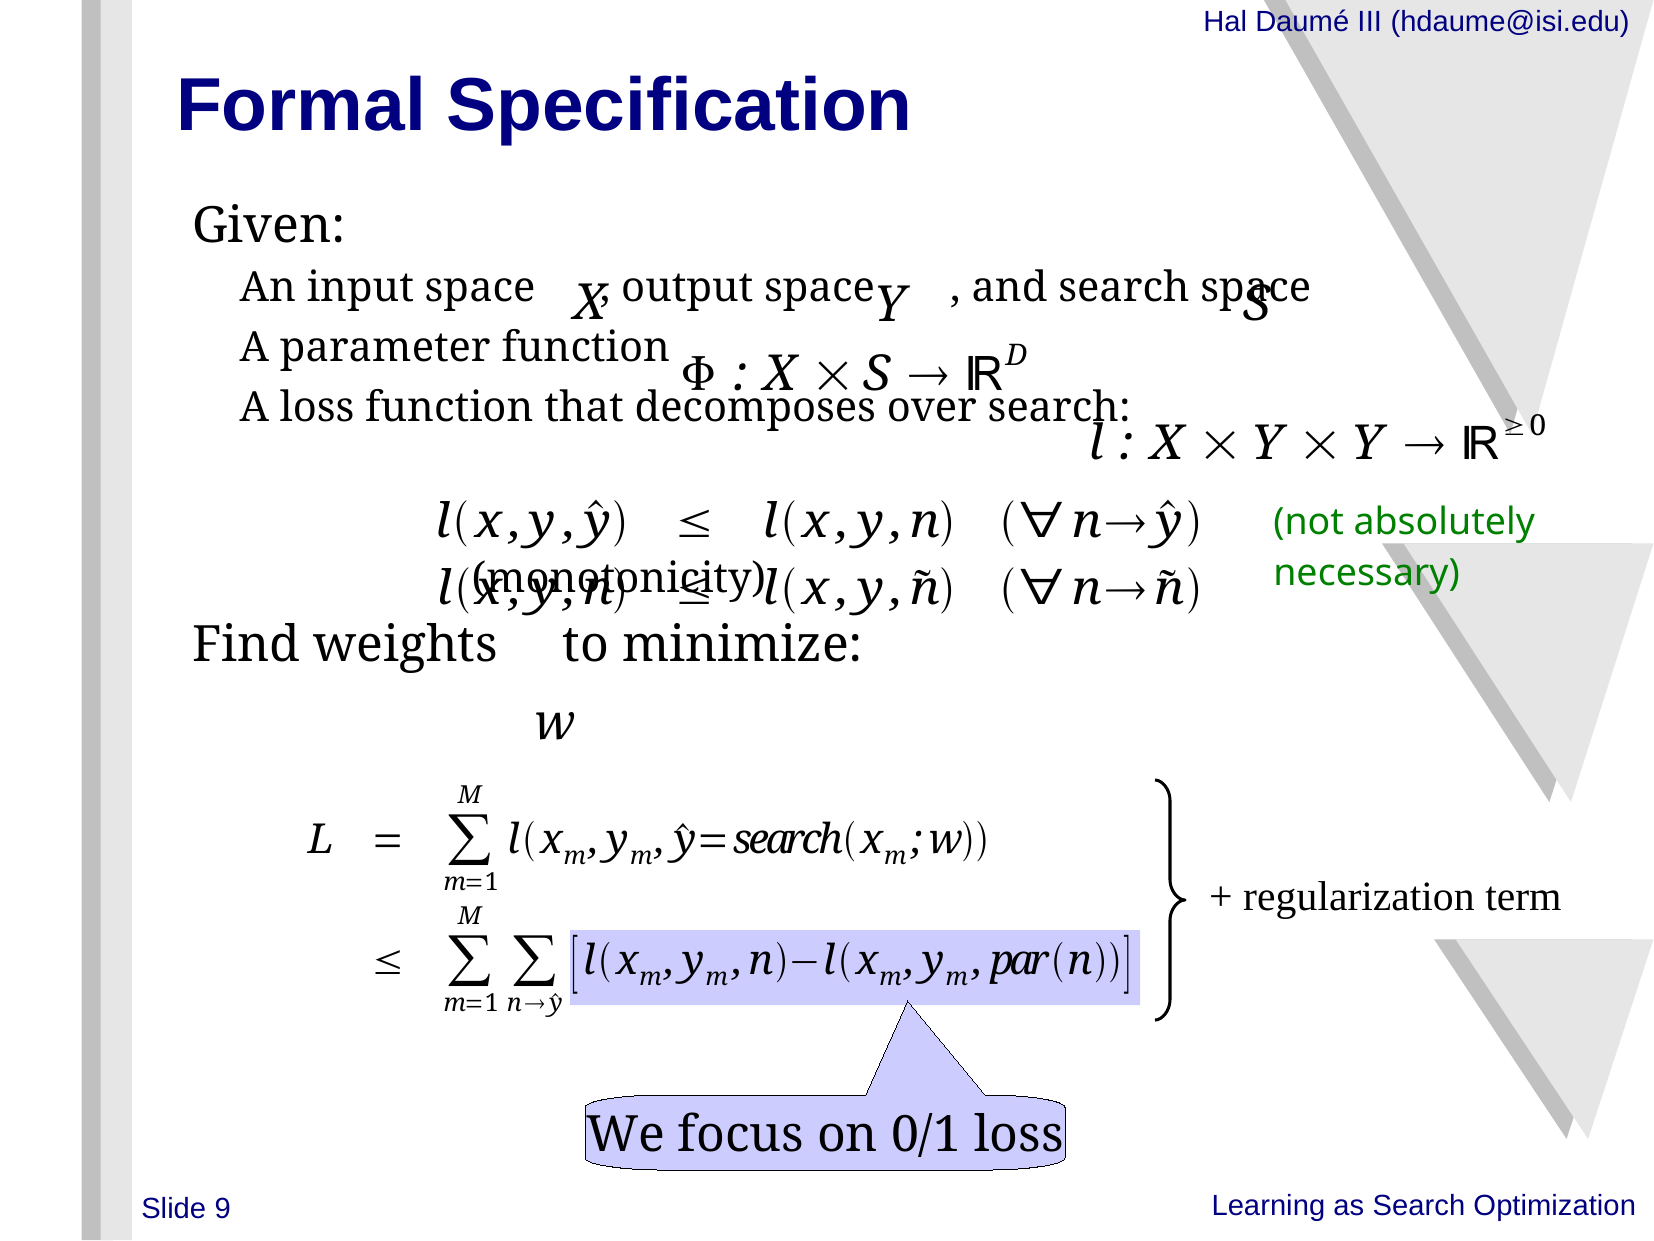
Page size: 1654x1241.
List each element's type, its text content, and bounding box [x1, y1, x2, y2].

text_box + regularization term [1209, 873, 1570, 924]
chart [1081, 406, 1551, 476]
text_box (not absolutely necessary) [1273, 494, 1565, 615]
list Given: An input space , output space , and search space A parameter function A loss function that decomposes over search: (monotonicity) Find weights to minimize: [180, 188, 1512, 1127]
chart [428, 485, 1208, 618]
chart [675, 274, 1035, 406]
text_box We focus on 0/1 loss [585, 1000, 1066, 1171]
chart [300, 777, 1137, 1021]
title Formal Specification [176, 44, 1509, 166]
chart [565, 272, 616, 335]
chart [526, 692, 577, 755]
chart [1237, 273, 1278, 336]
